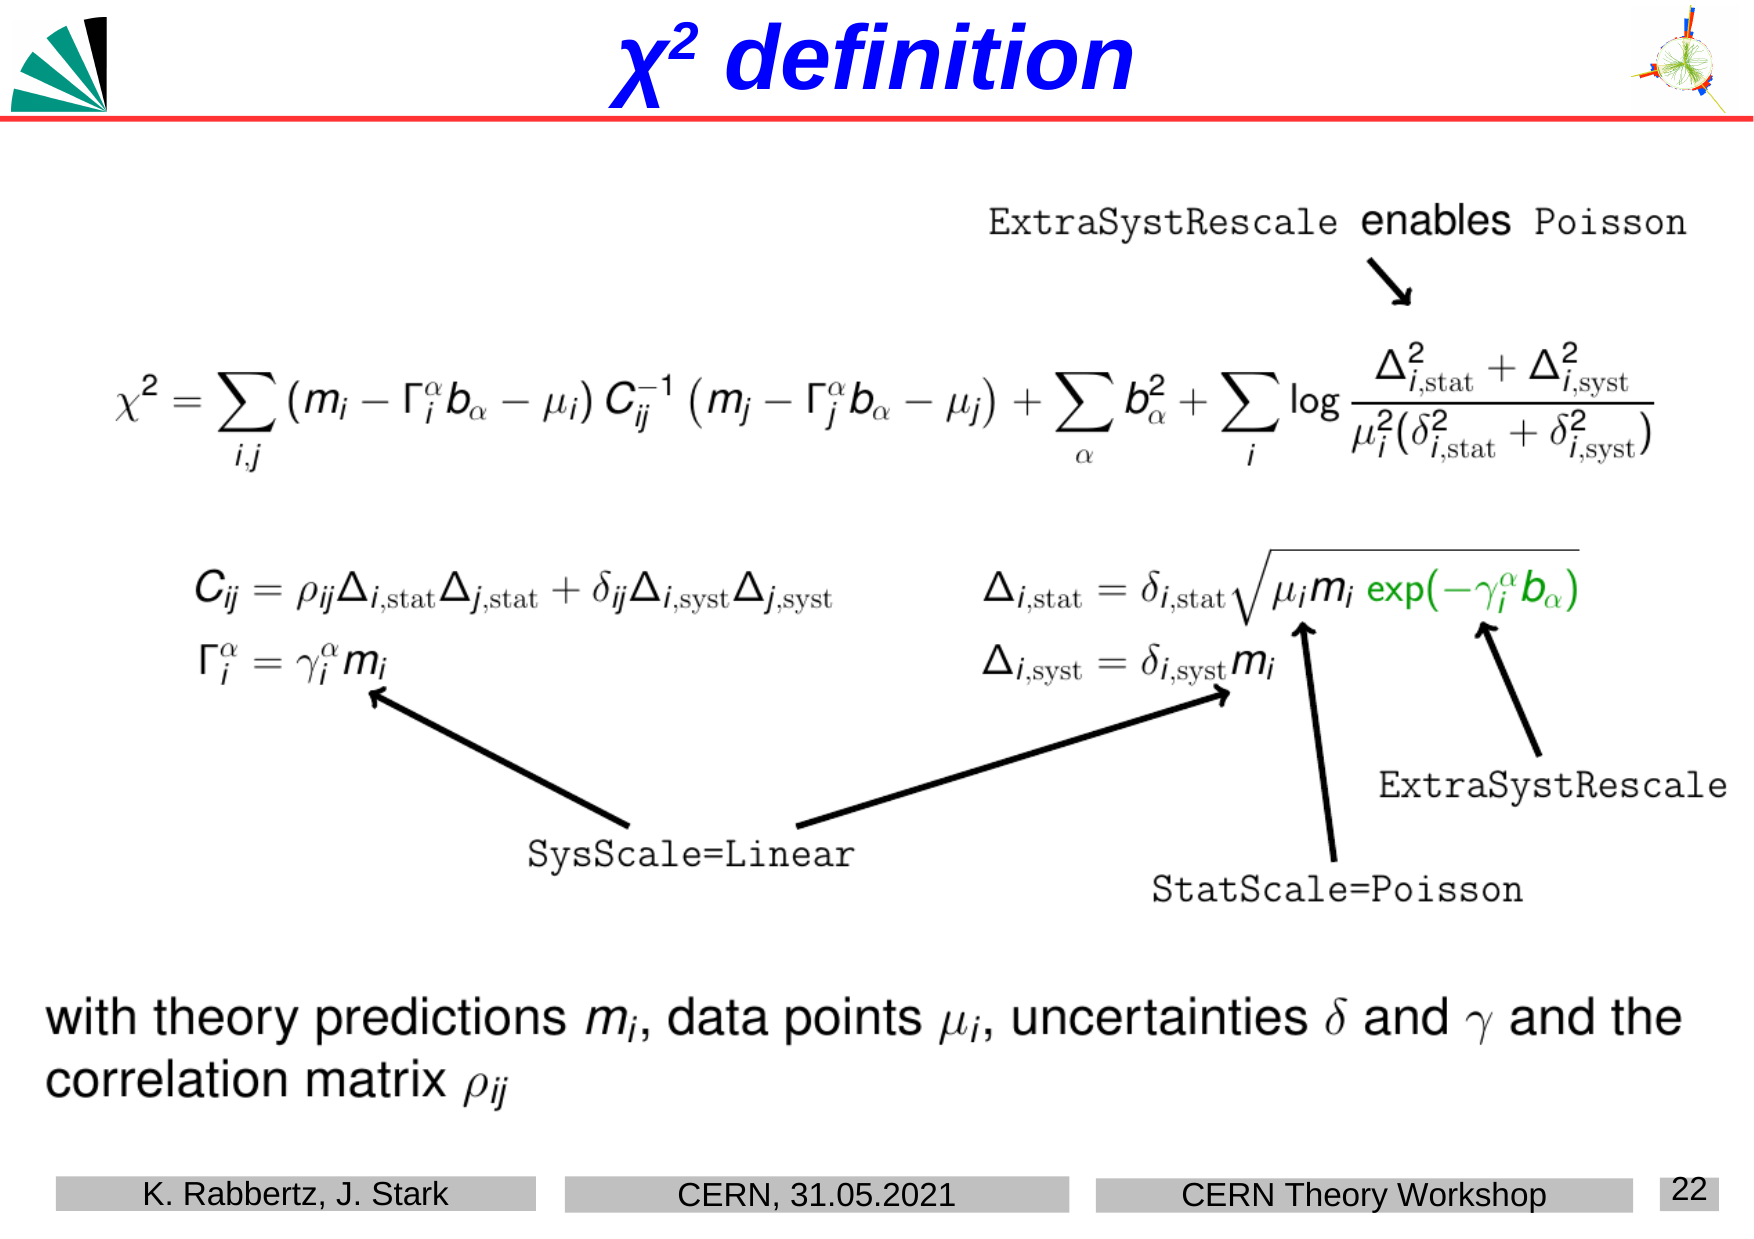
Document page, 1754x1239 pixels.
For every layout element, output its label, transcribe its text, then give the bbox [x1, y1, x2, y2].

picture [1631, 5, 1739, 113]
picture [11, 17, 107, 113]
picture [4, 172, 1754, 1134]
title χ2 definition [124, 0, 1630, 116]
